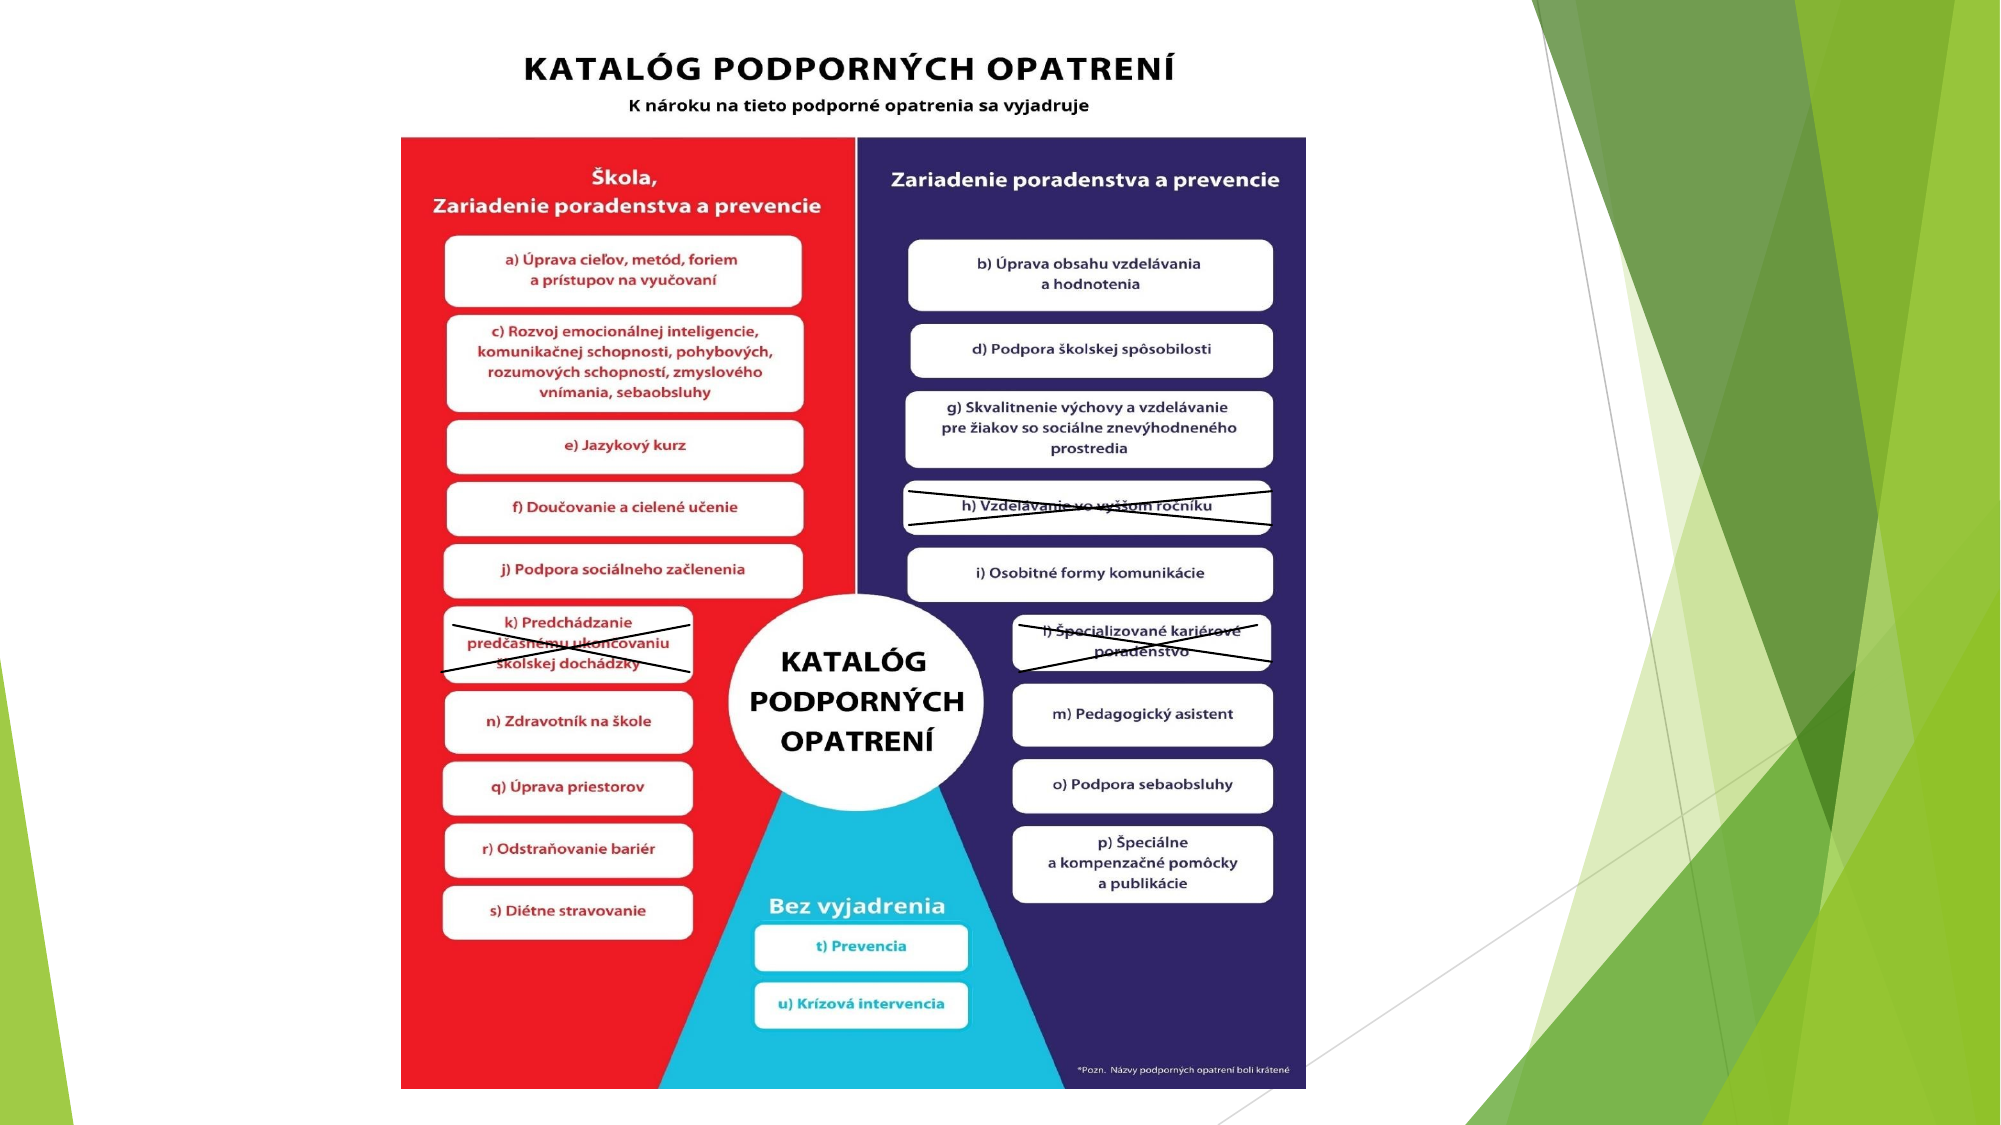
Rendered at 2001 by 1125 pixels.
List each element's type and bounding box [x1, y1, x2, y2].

picture [401, 0, 1306, 1089]
